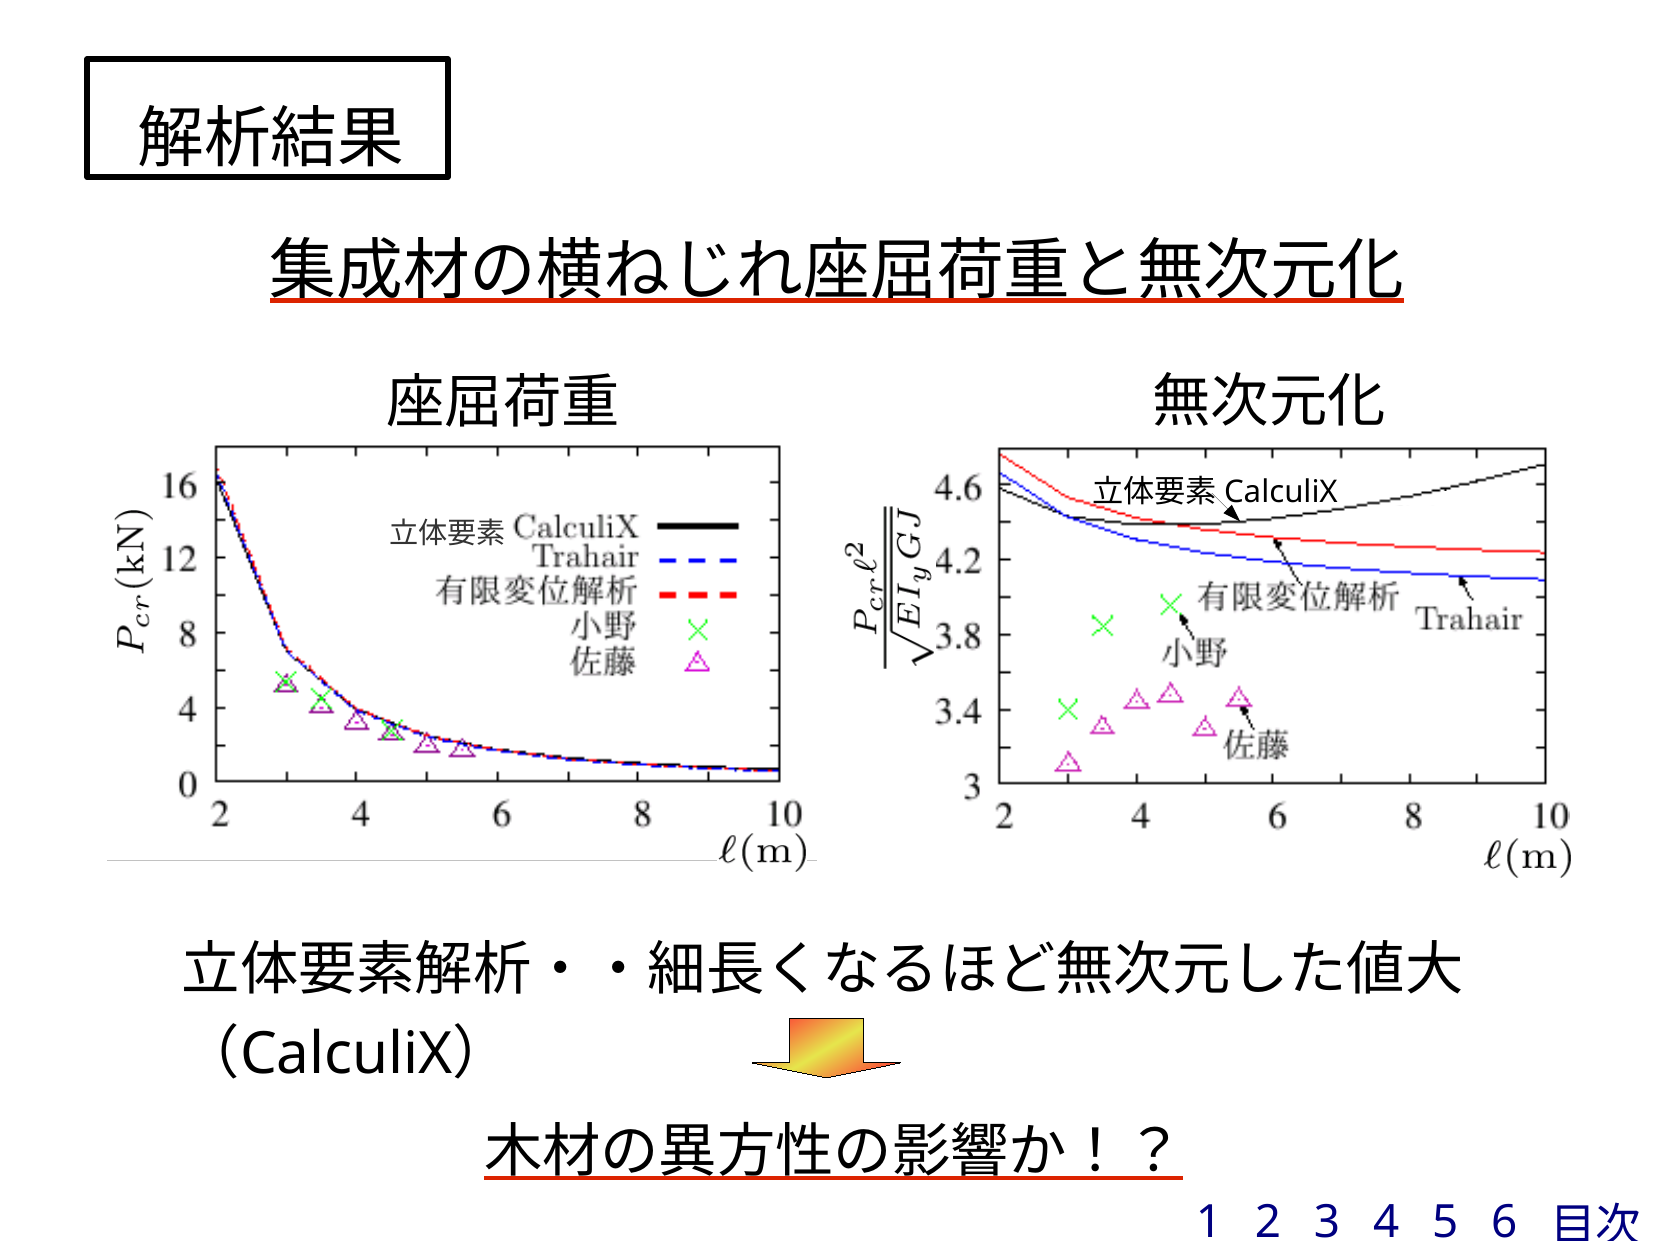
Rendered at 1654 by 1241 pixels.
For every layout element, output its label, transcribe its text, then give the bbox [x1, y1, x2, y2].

text_box 6 [1476, 1181, 1565, 1241]
text_box 5 [1417, 1181, 1476, 1241]
text_box 解析結果 [122, 76, 445, 169]
text_box 立体要素 CalculiX [1077, 459, 1388, 509]
text_box 座屈荷重 [371, 348, 638, 427]
text_box [752, 1018, 901, 1078]
text_box 集成材の横ねじれ座屈荷重と無次元化 [255, 208, 1437, 297]
text_box 4 [1359, 1181, 1417, 1241]
text_box 目次 [1565, 1181, 1654, 1241]
text_box 1 [1181, 1181, 1240, 1241]
text_box 木材の異方性の影響か！？ [450, 1096, 1218, 1175]
picture [107, 442, 817, 875]
text_box 無次元化 [1137, 346, 1463, 425]
picture [832, 444, 1595, 925]
text_box 立体要素解析・・細長くなるほど無次元した値大 （CalculiX） [167, 914, 1506, 1057]
text_box 立体要素 [374, 502, 538, 550]
text_box 2 [1240, 1181, 1359, 1241]
